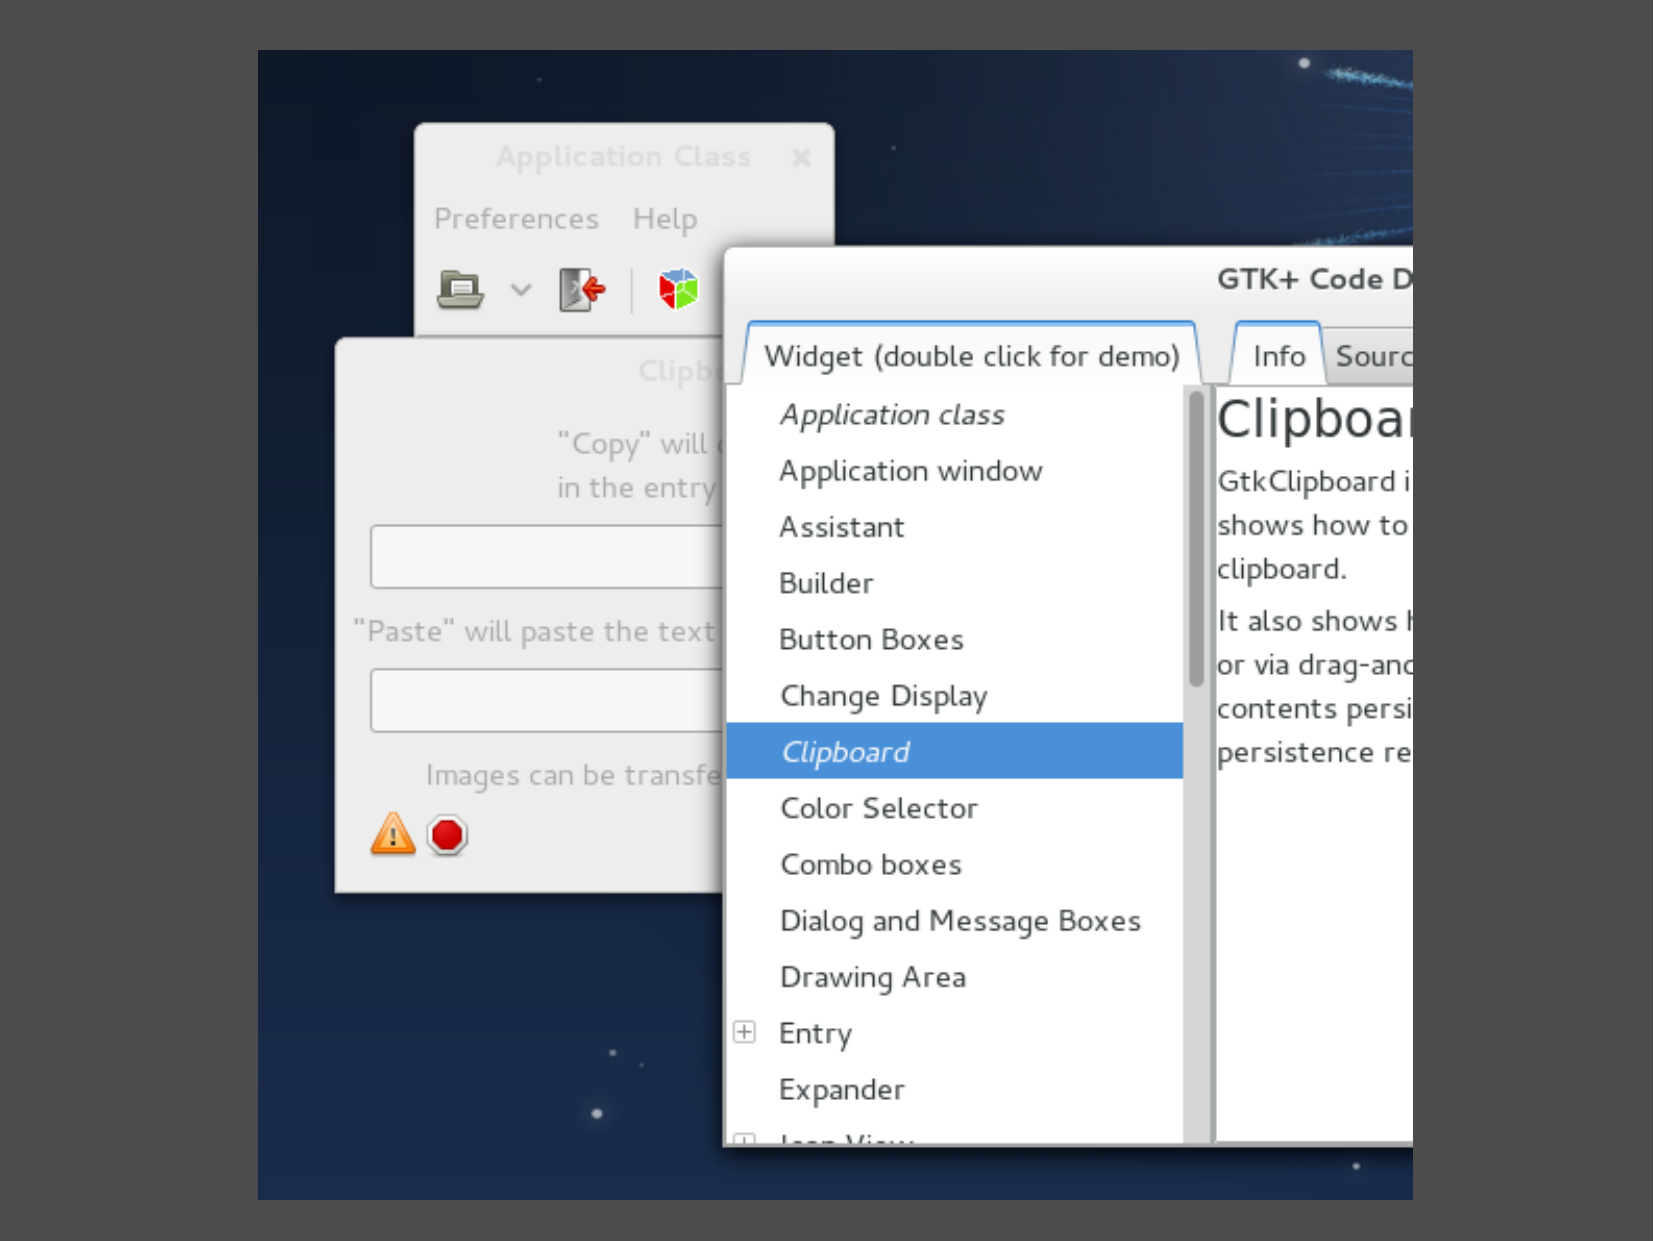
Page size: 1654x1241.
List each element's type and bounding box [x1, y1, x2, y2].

picture [258, 50, 1413, 1200]
